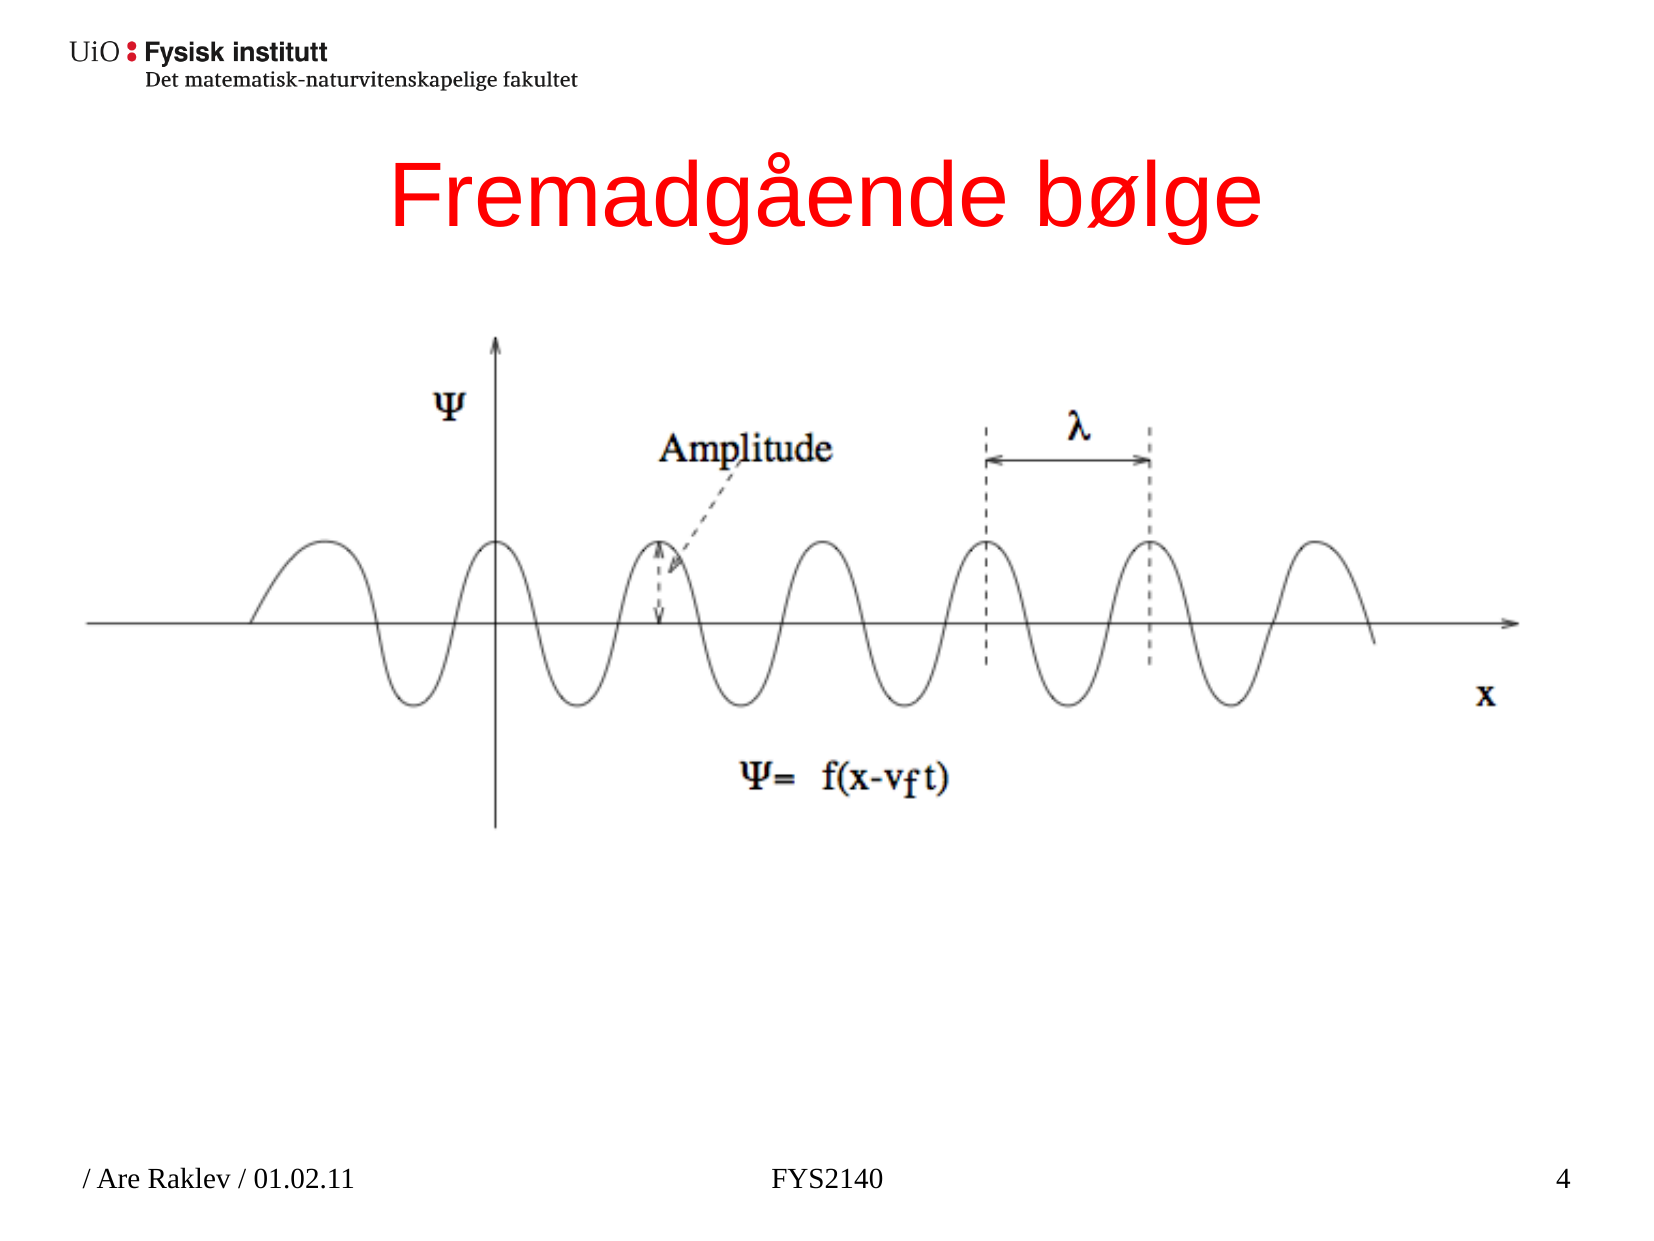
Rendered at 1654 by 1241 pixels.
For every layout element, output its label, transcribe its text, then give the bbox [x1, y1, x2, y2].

title Fremadgående bølge [82, 90, 1571, 298]
picture [68, 37, 581, 93]
picture [47, 312, 1603, 863]
